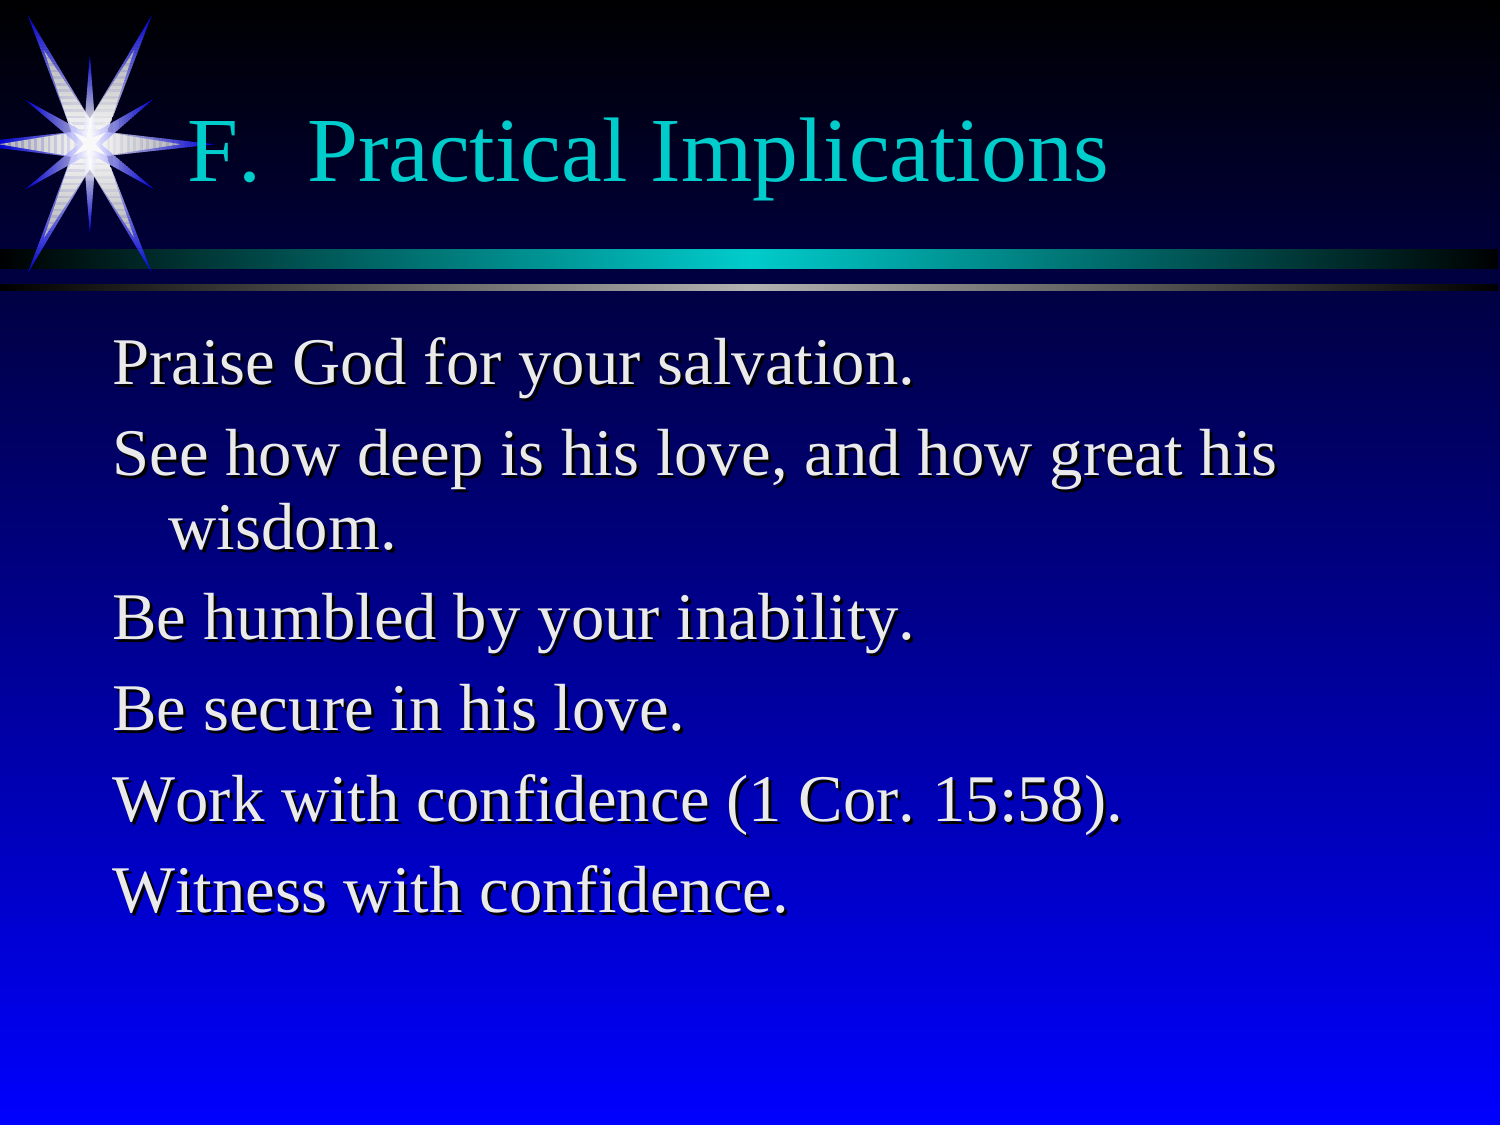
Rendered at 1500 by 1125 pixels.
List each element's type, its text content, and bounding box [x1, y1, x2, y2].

title F. Practical Implications [187, 56, 1463, 244]
list Praise God for your salvation. See how deep is his love, and how great his wisdom. Be humbled by your inability. Be secure in his love. Work with confidence (1 Cor. 15:58). Witness with confidence. [112, 324, 1388, 1001]
